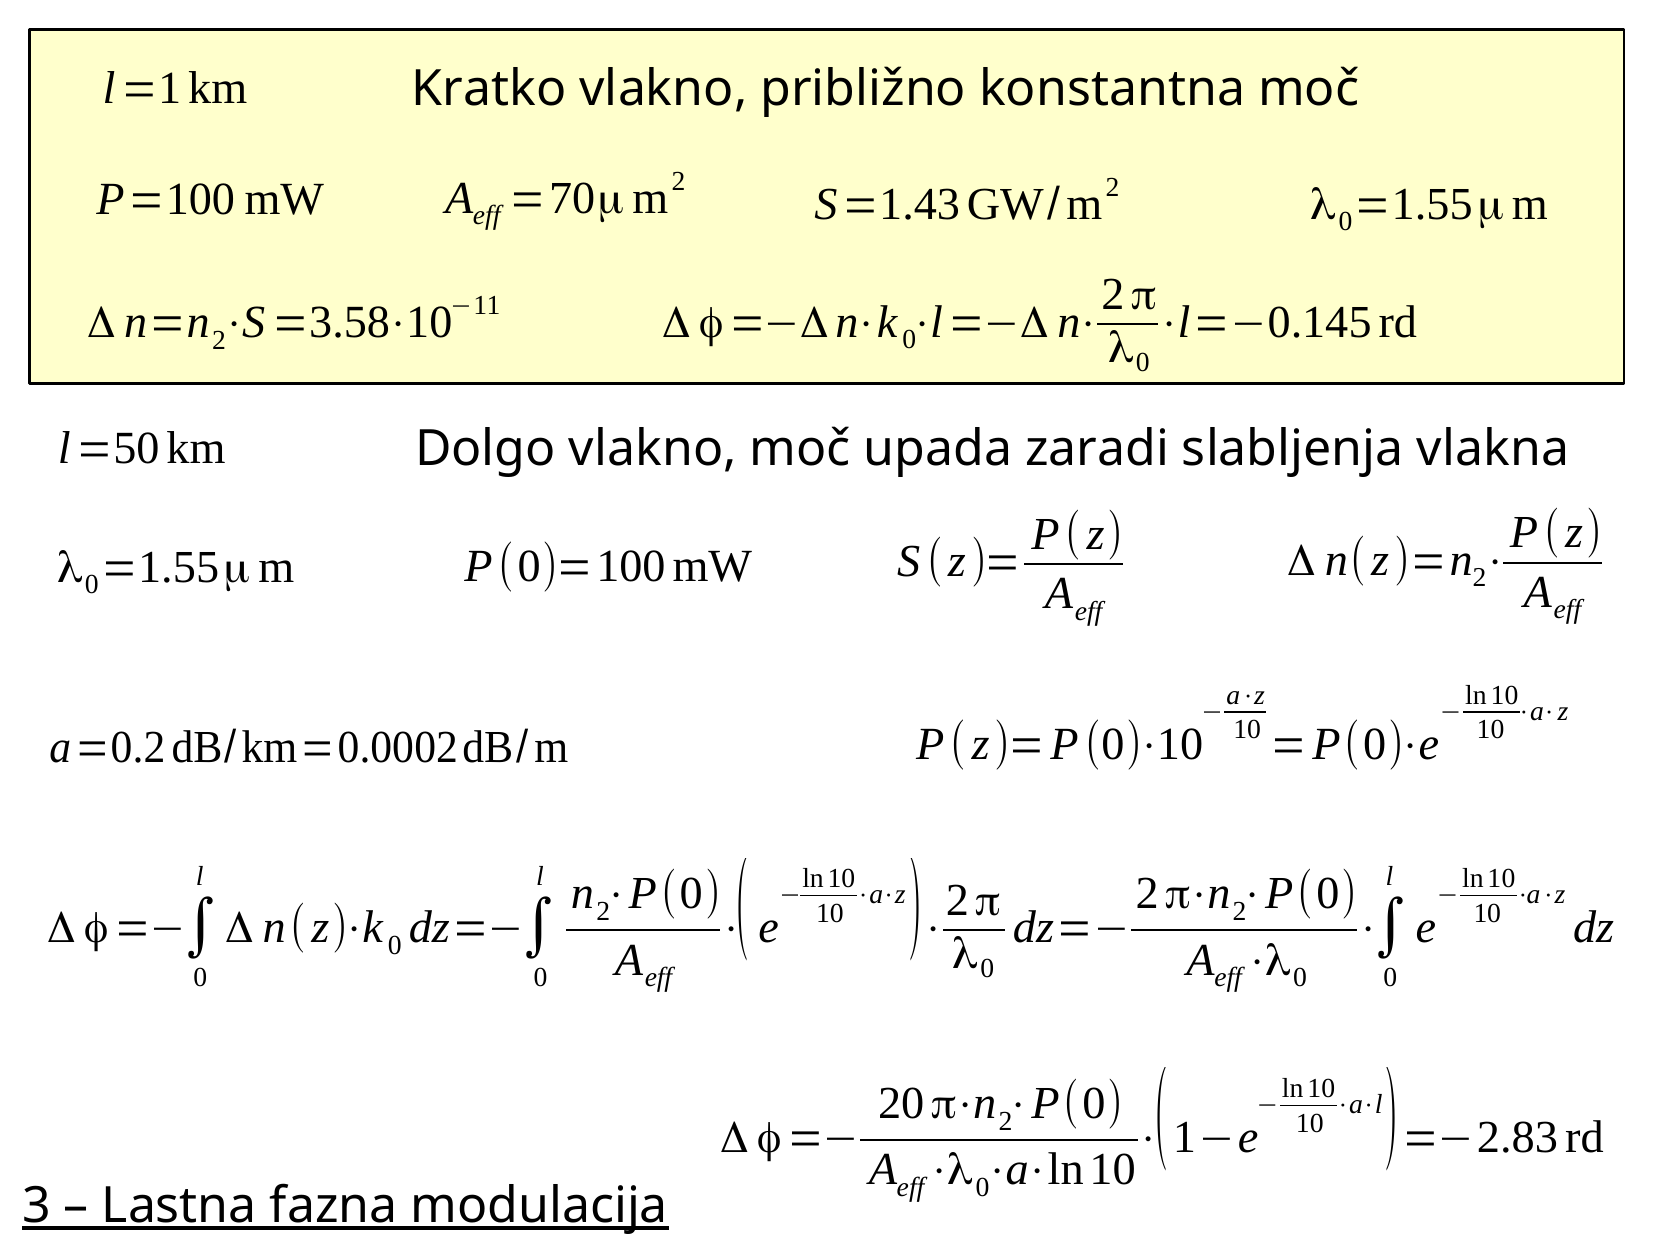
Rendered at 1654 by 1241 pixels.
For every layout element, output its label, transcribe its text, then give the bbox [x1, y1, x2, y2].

chart [82, 172, 337, 226]
chart [90, 62, 260, 116]
text_box Kratko vlakno, približno konstantna moč [398, 51, 1302, 125]
text_box [29, 29, 1625, 384]
chart [35, 858, 1627, 993]
text_box 3 – Lastna fazna modulacija [22, 1169, 641, 1230]
chart [75, 289, 511, 355]
chart [38, 721, 581, 774]
chart [450, 540, 765, 593]
chart [1299, 177, 1561, 237]
chart [428, 164, 697, 231]
chart [708, 1067, 1616, 1202]
chart [650, 268, 1430, 379]
chart [45, 541, 307, 600]
chart [800, 171, 1131, 231]
chart [1276, 506, 1617, 625]
chart [46, 422, 240, 475]
chart [902, 679, 1580, 771]
text_box Dolgo vlakno, moč upada zaradi slabljenja vlakna [415, 412, 1506, 473]
chart [883, 507, 1138, 626]
